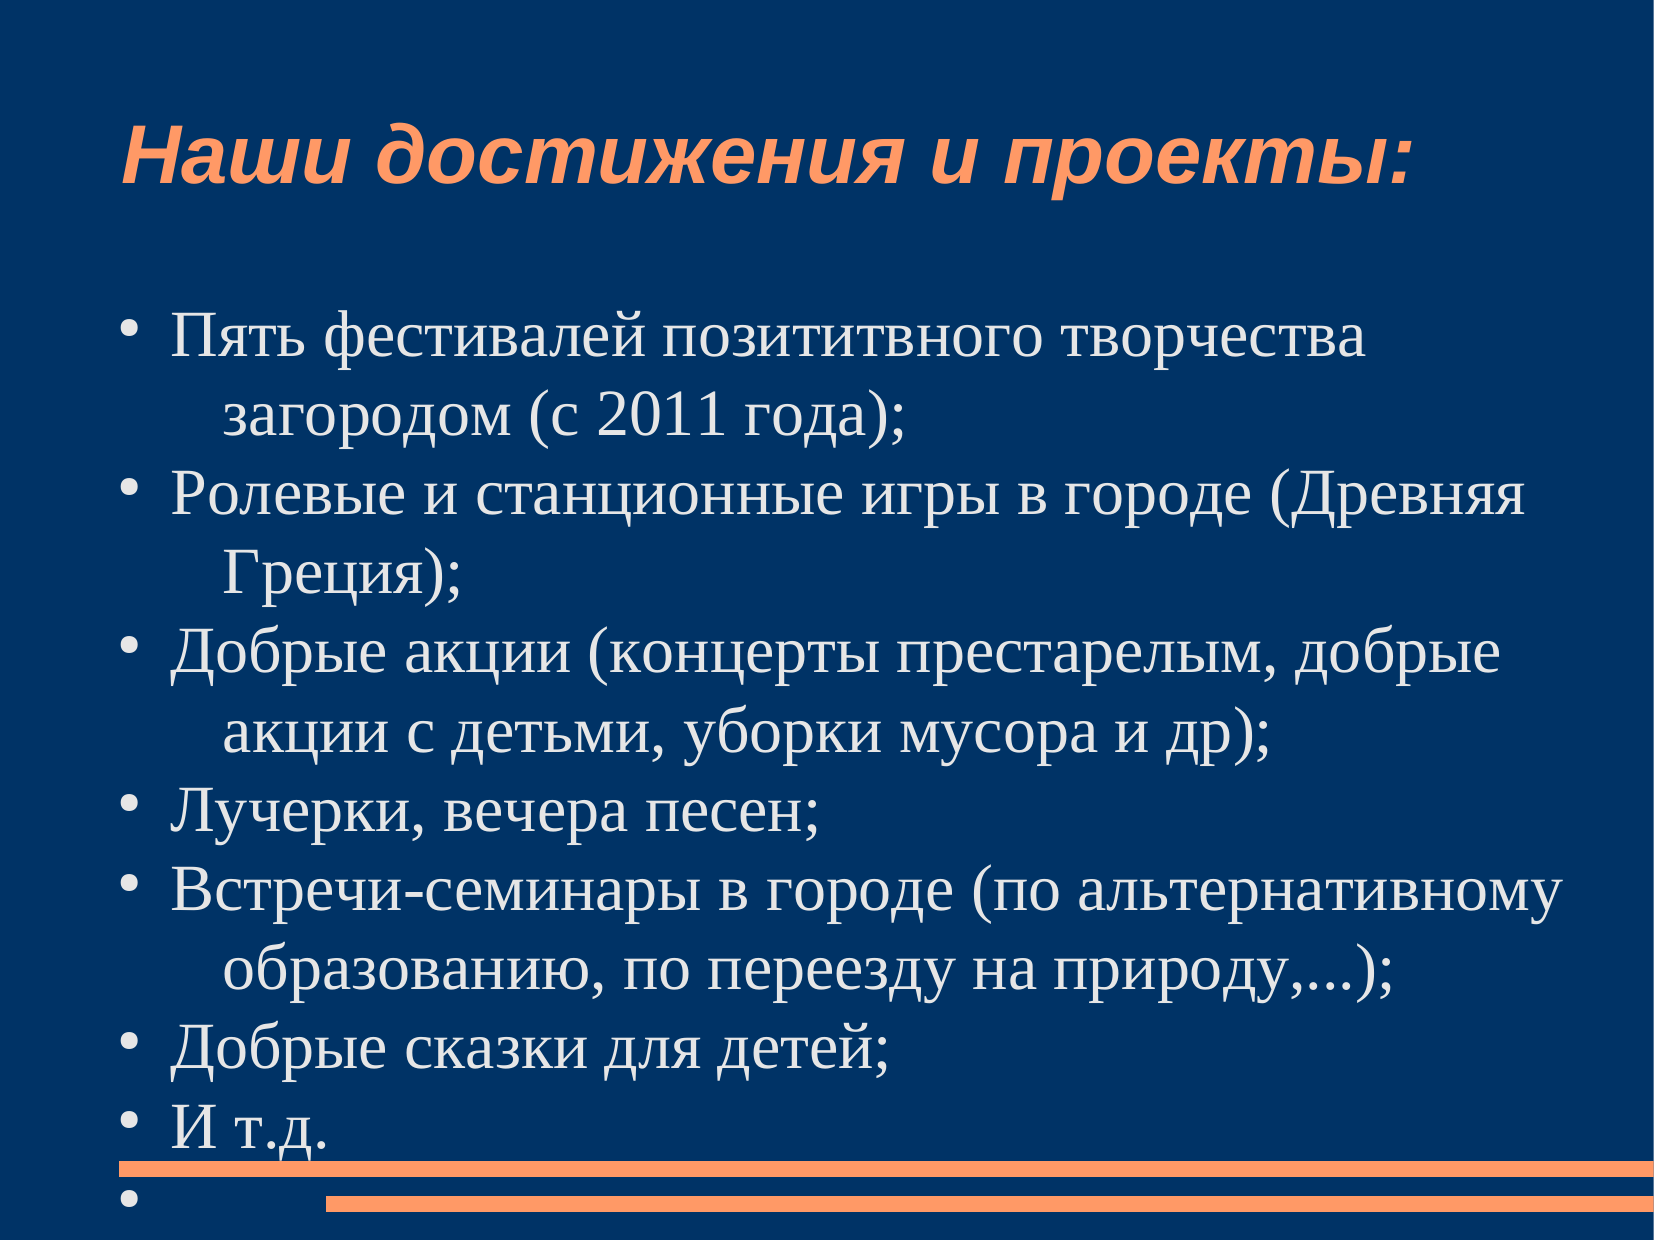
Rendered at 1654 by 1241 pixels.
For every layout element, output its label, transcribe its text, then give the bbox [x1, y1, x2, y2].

title Наши достижения и проекты: [121, 46, 1534, 254]
list Пять фестивалей позититвного творчества загородом (с 2011 года); Ролевые и станционные игры в городе (Древняя Греция); Добрые акции (концерты престарелым, добрые акции с детьми, уборки мусора и др); Лучерки, вечера песен; Встречи-семинары в городе (по альтернативному образованию, по переезду на природу,...); Добрые сказки для детей; И т.д. [82, 290, 1571, 1179]
